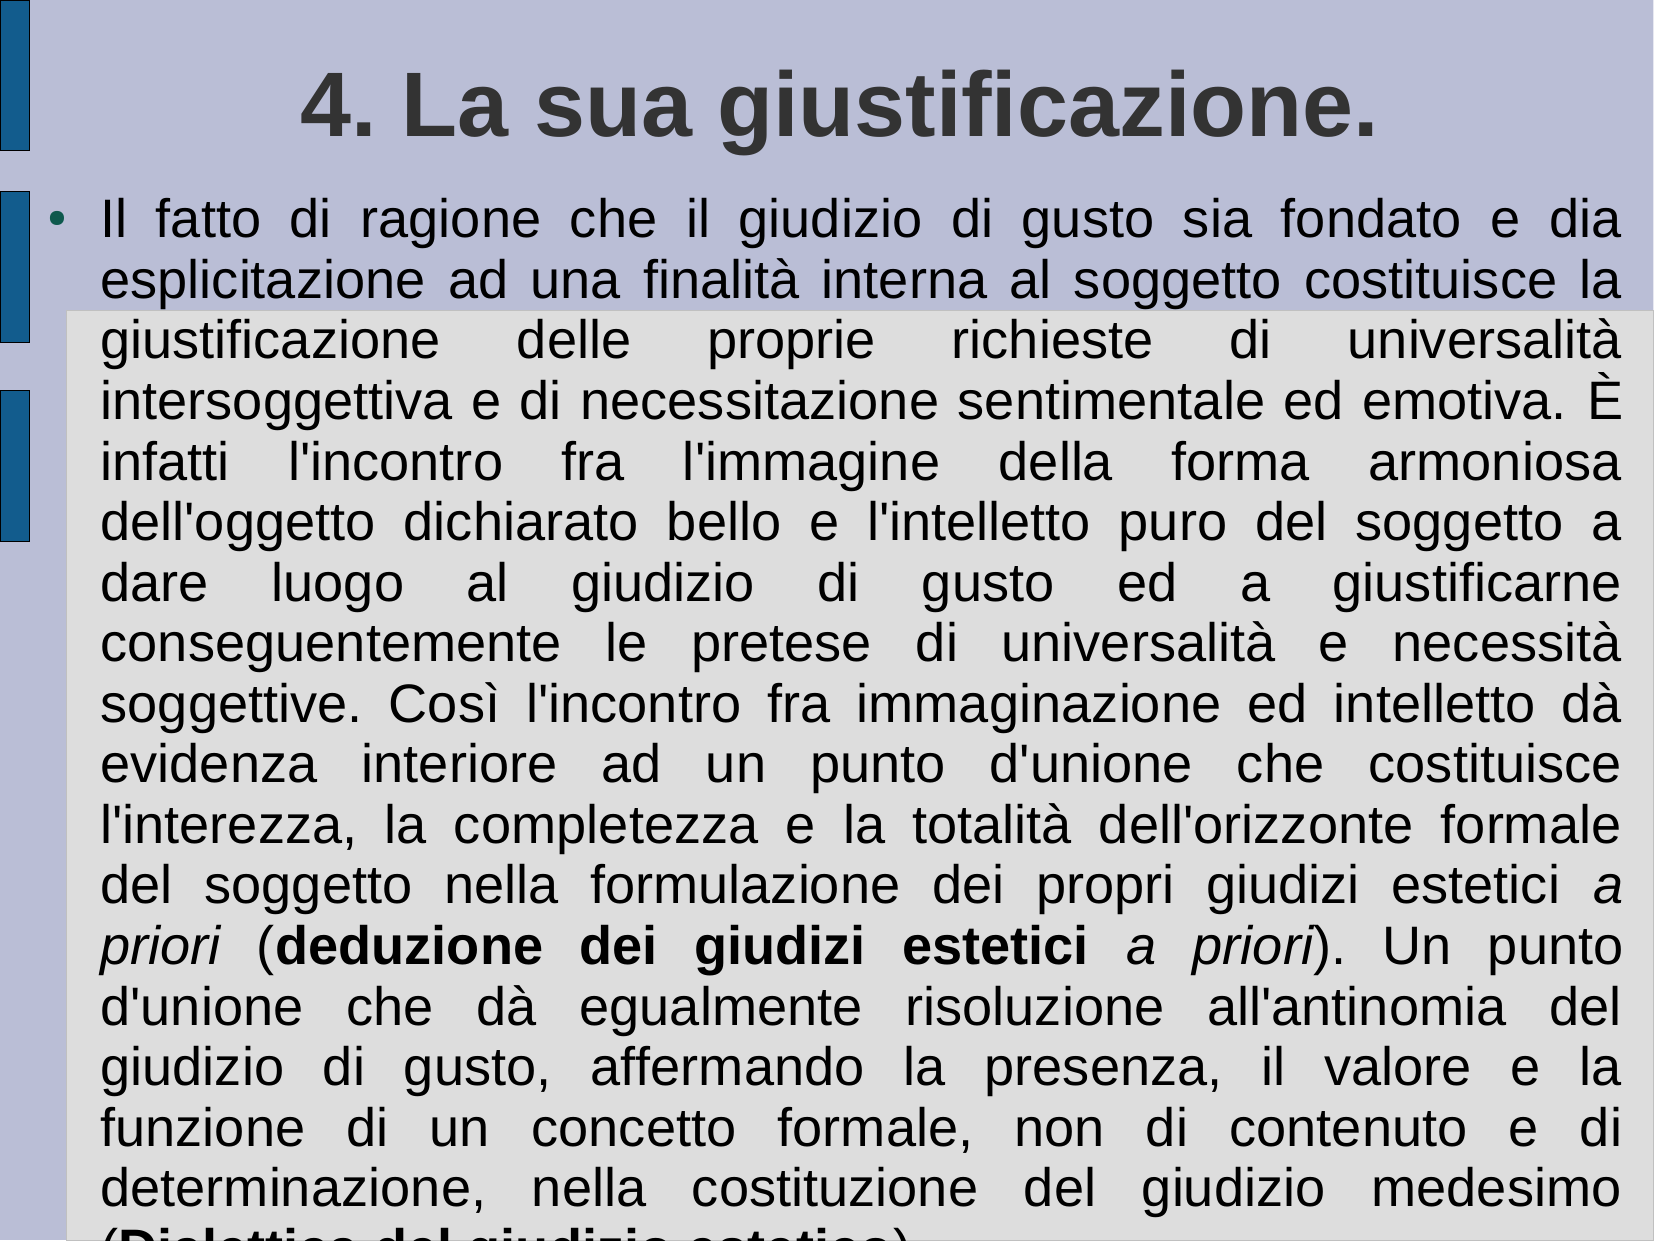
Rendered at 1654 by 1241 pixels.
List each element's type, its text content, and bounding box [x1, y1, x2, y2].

title 4. La sua giustificazione. [121, 47, 1534, 163]
list Il fatto di ragione che il giudizio di gusto sia fondato e dia esplicitazione ad una finalità interna al soggetto costituisce la giustificazione delle proprie richieste di universalità intersoggettiva e di necessitazione sentimentale ed emotiva. È infatti l'incontro fra l'immagine della forma armoniosa dell'oggetto dichiarato bello e l'intelletto puro del soggetto a dare luogo al giudizio di gusto ed a giustificarne conseguentemente le pretese di universalità e necessità soggettive. Così l'incontro fra immaginazione ed intelletto dà evidenza interiore ad un punto d'unione che costituisce l'interezza, la completezza e la totalità dell'orizzonte formale del soggetto nella formulazione dei propri giudizi estetici a priori (deduzione dei giudizi estetici a priori). Un punto d'unione che dà egualmente risoluzione all'antinomia del giudizio di gusto, affermando la presenza, il valore e la funzione di un concetto formale, non di contenuto e di determinazione, nella costituzione del giudizio medesimo (Dialettica del giudizio estetico). [29, 188, 1625, 1224]
